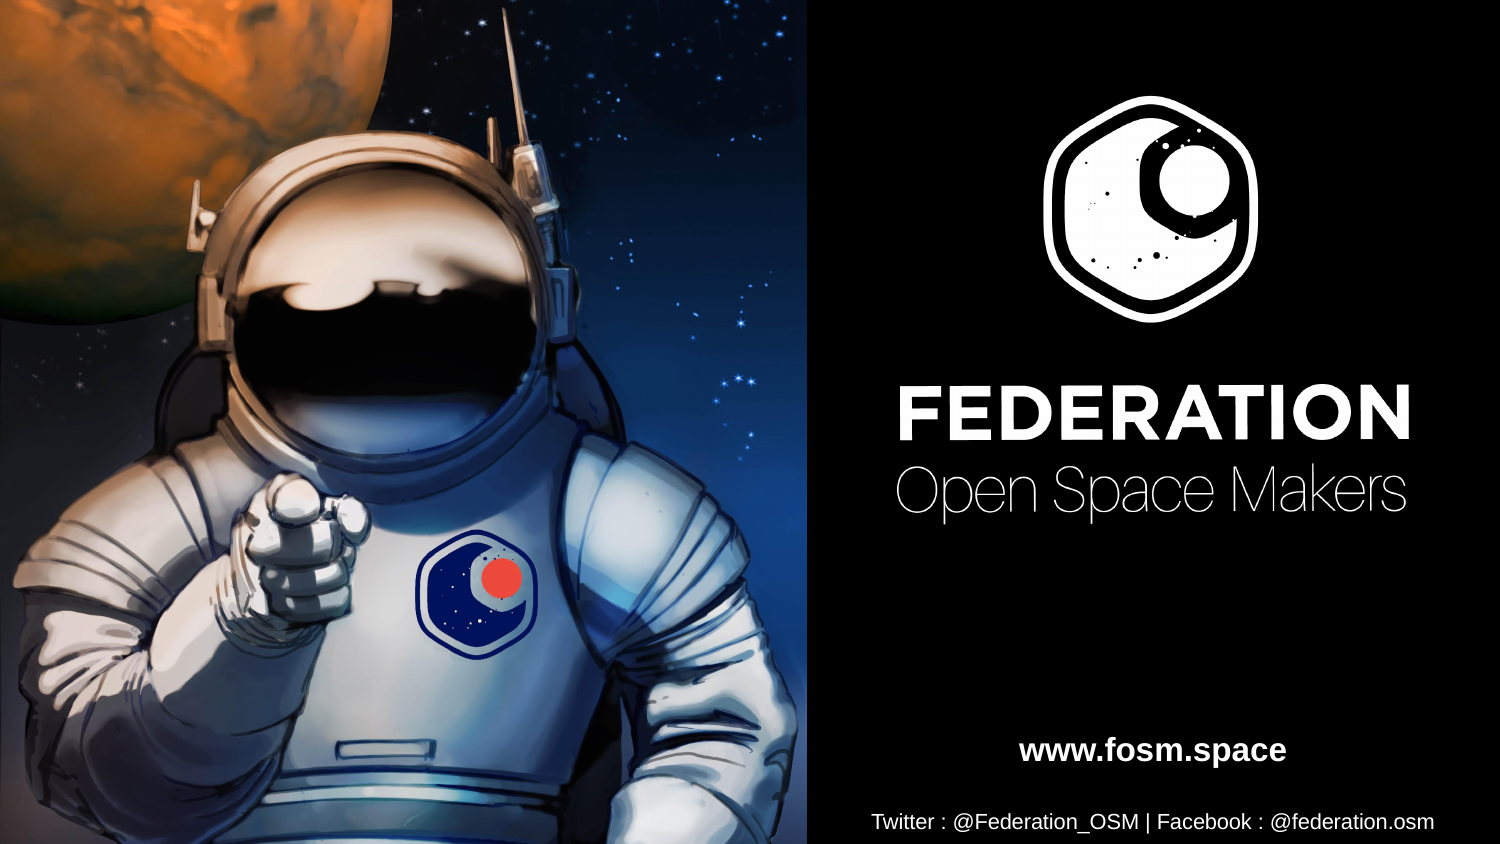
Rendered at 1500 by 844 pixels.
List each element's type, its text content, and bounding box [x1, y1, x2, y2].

text_box www.fosm.space Twitter : @Federation_OSM | Facebook : @federation.osm [806, 713, 1500, 844]
picture [0, 0, 1500, 844]
